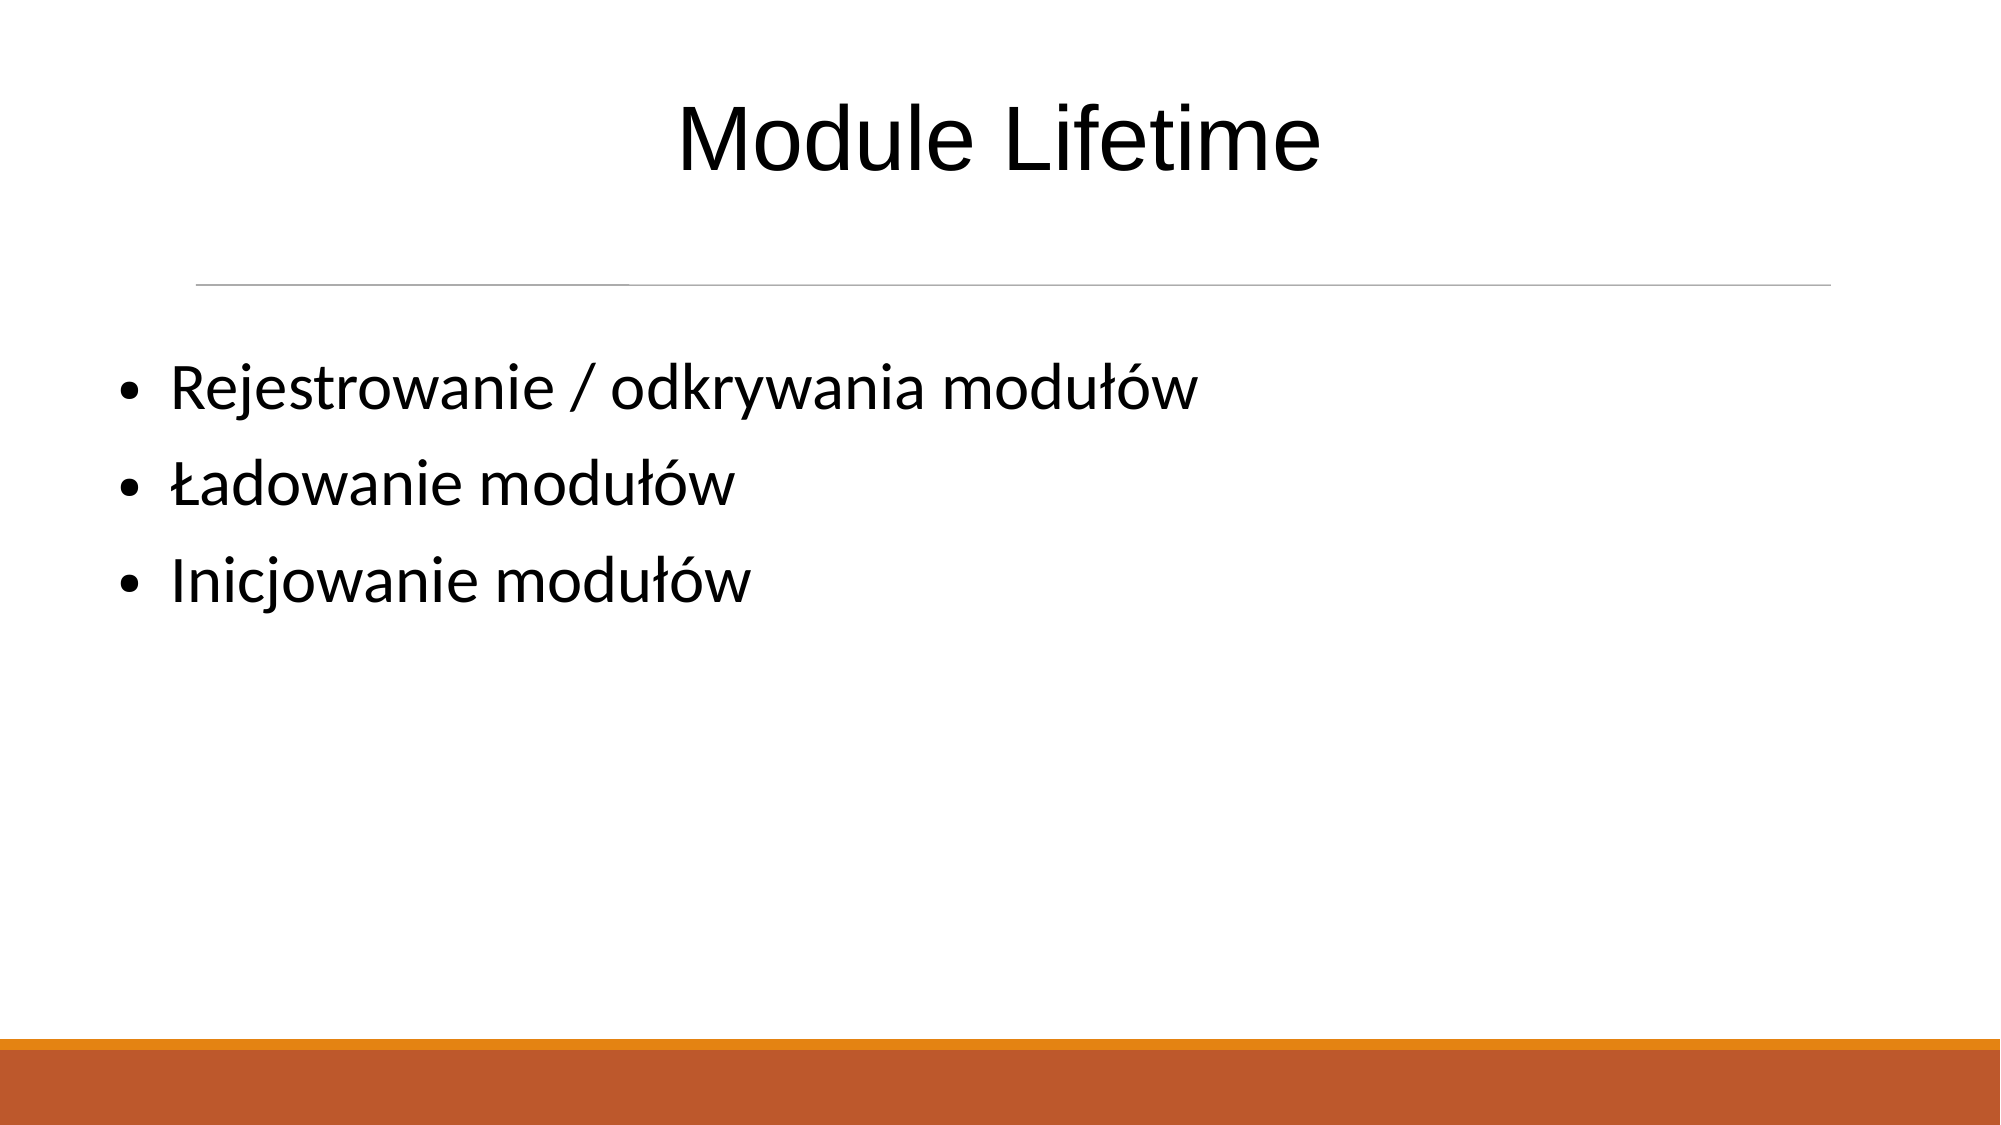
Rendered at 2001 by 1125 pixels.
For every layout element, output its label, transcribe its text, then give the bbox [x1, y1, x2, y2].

list Rejestrowanie / odkrywania modułów Ładowanie modułów Inicjowanie modułów [99, 263, 1900, 1006]
title Module Lifetime [99, 44, 1900, 233]
